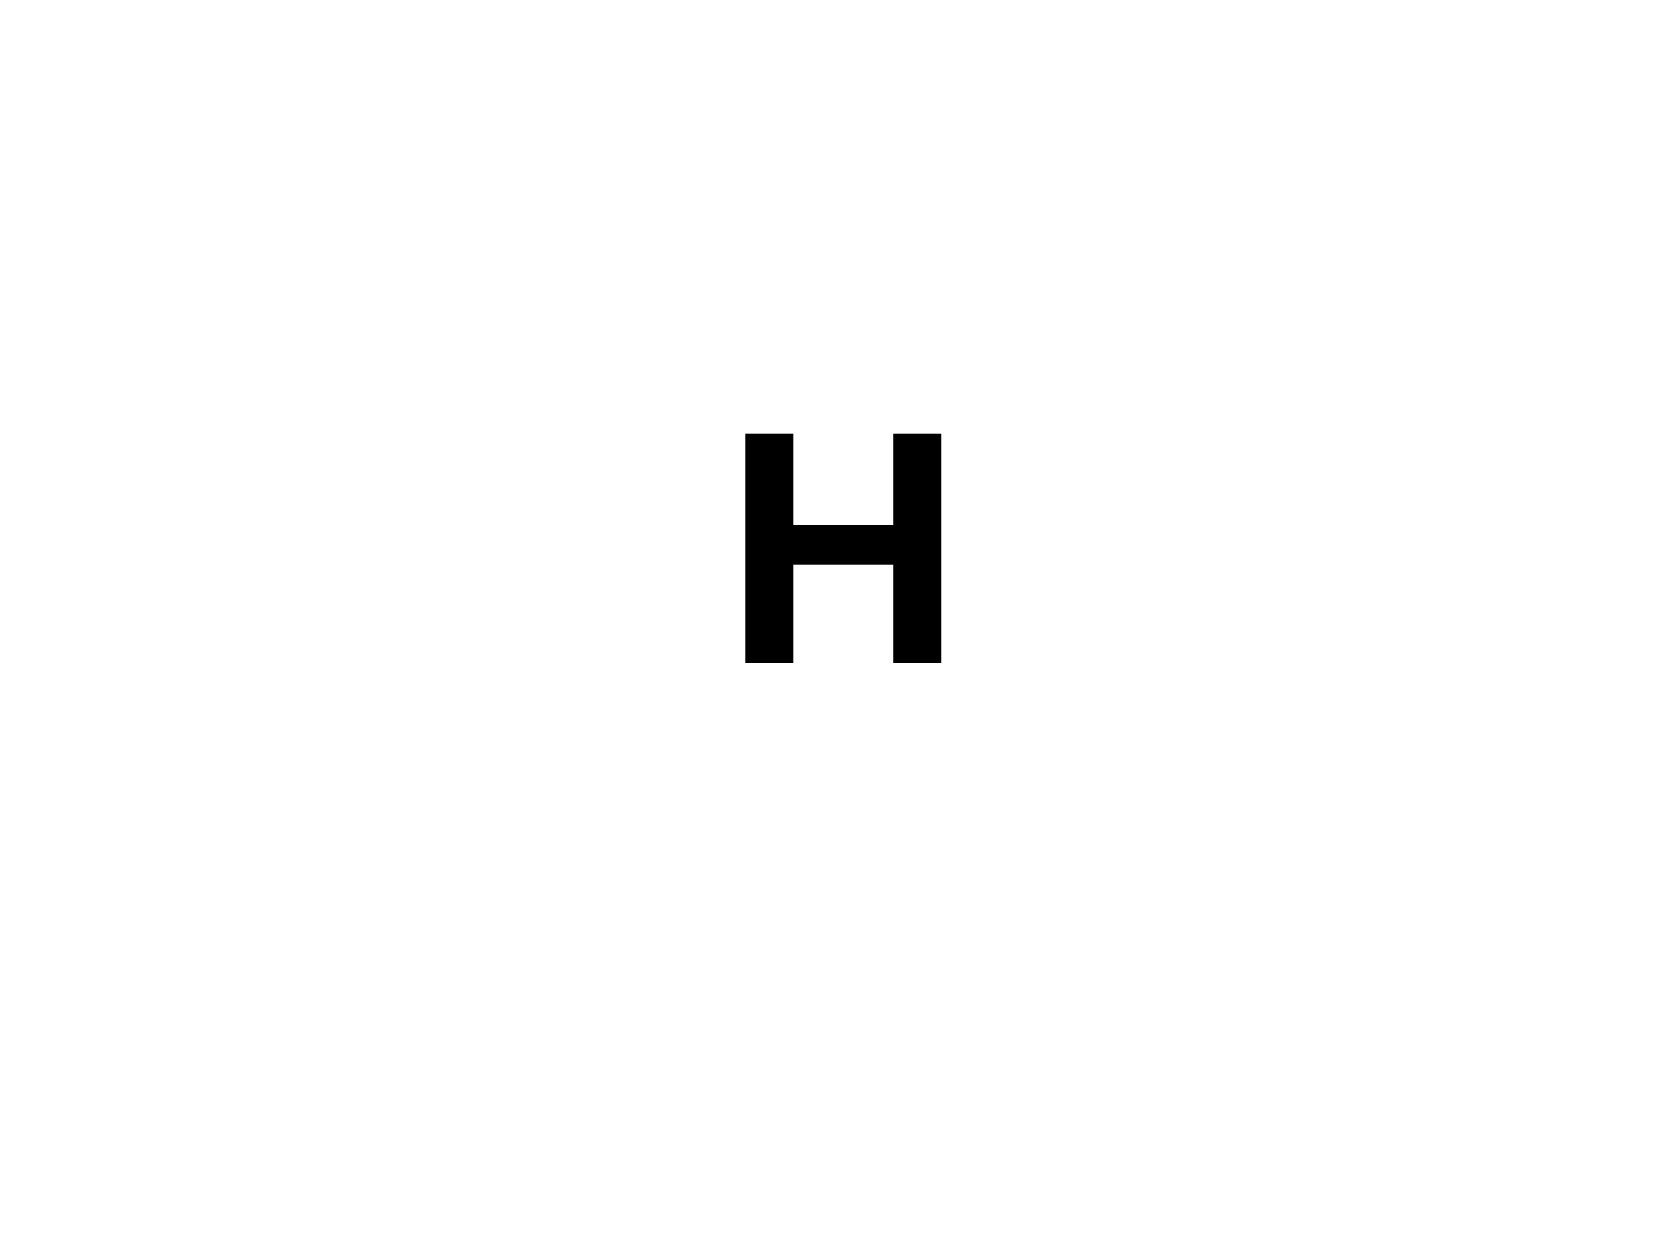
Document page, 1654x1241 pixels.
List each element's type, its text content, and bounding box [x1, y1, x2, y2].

text_box H [708, 354, 1063, 742]
